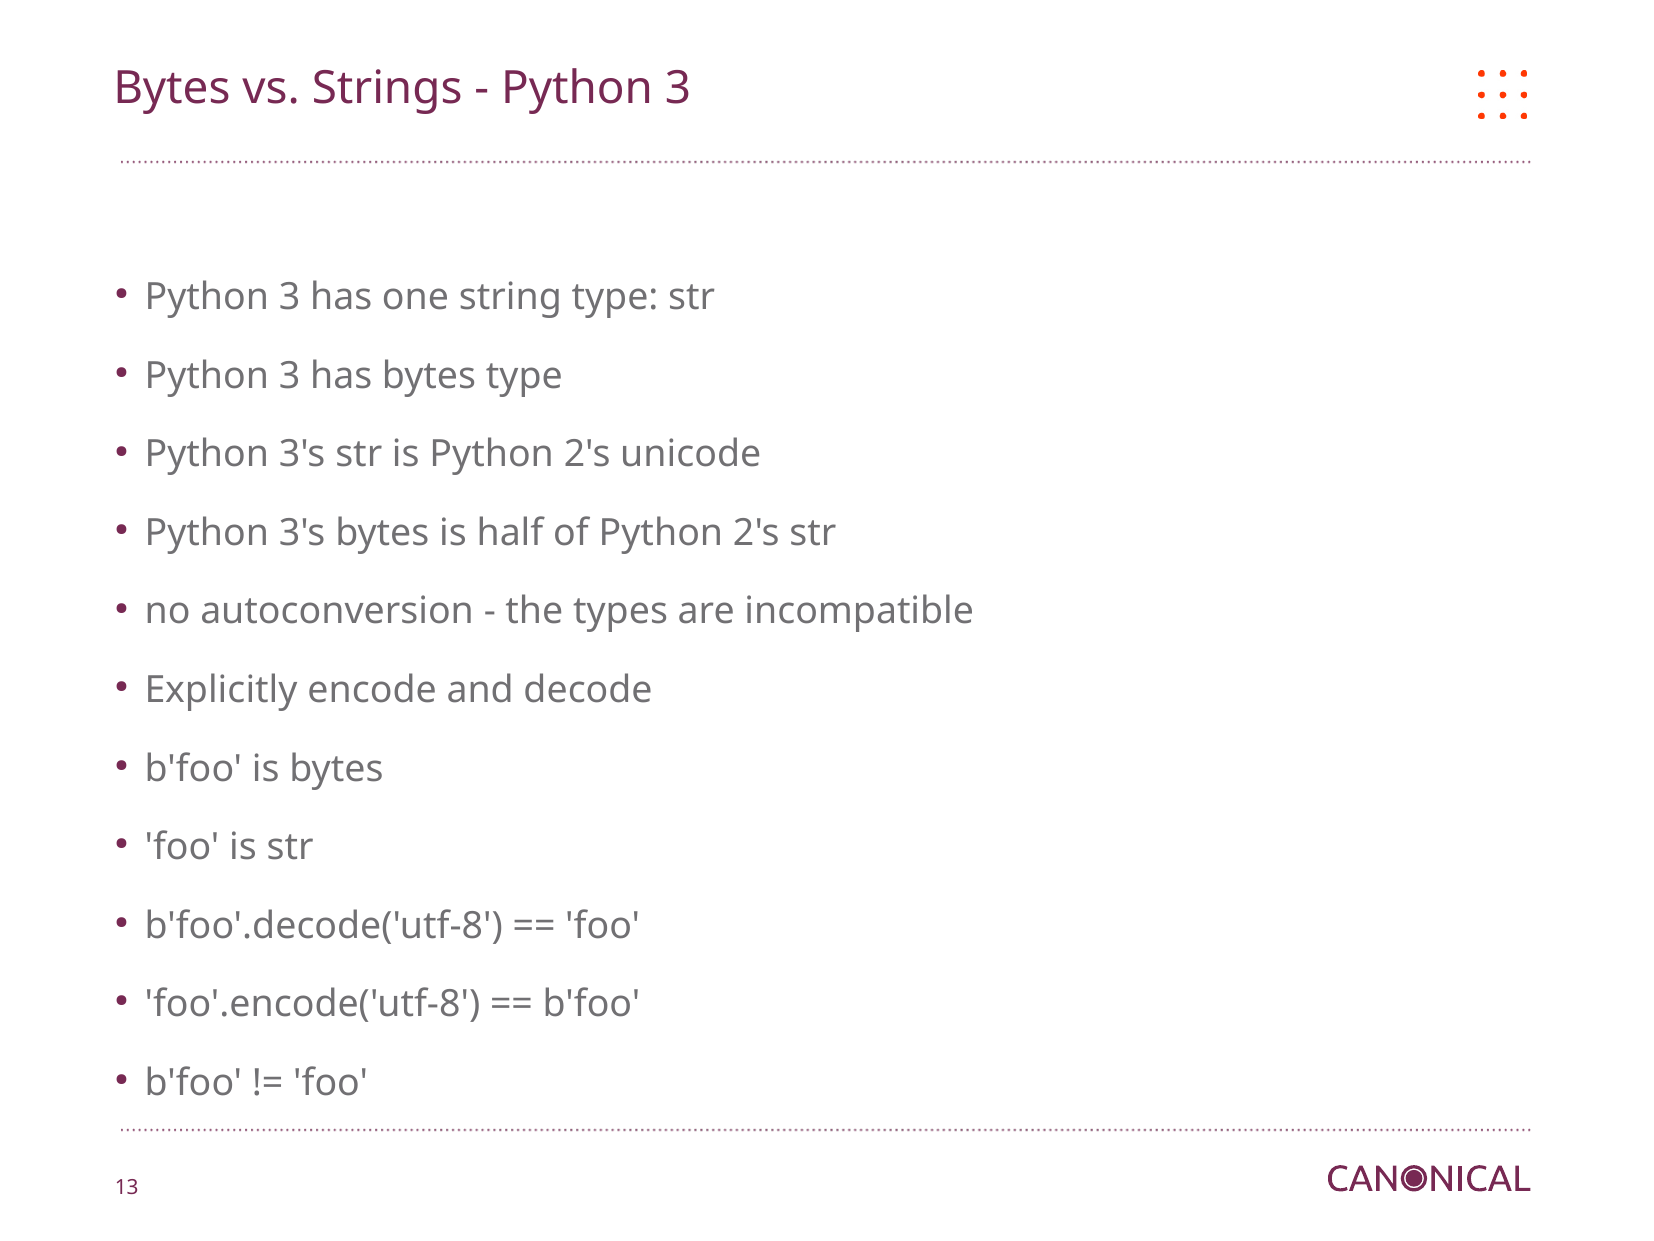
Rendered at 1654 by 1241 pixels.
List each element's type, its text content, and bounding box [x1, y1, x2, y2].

title Bytes vs. Strings - Python 3 [113, 64, 1382, 107]
picture [111, 159, 1533, 166]
picture [111, 1127, 1533, 1134]
picture [1478, 70, 1527, 119]
list Python 3 has one string type: str Python 3 has bytes type Python 3's str is Python 2's unicode Python 3's bytes is half of Python 2's str no autoconversion - the types are incompatible Explicitly encode and decode b'foo' is bytes 'foo' is str b'foo'.decode('utf-8') == 'foo' 'foo'.encode('utf-8') == b'foo' b'foo' != 'foo' [115, 256, 1540, 977]
